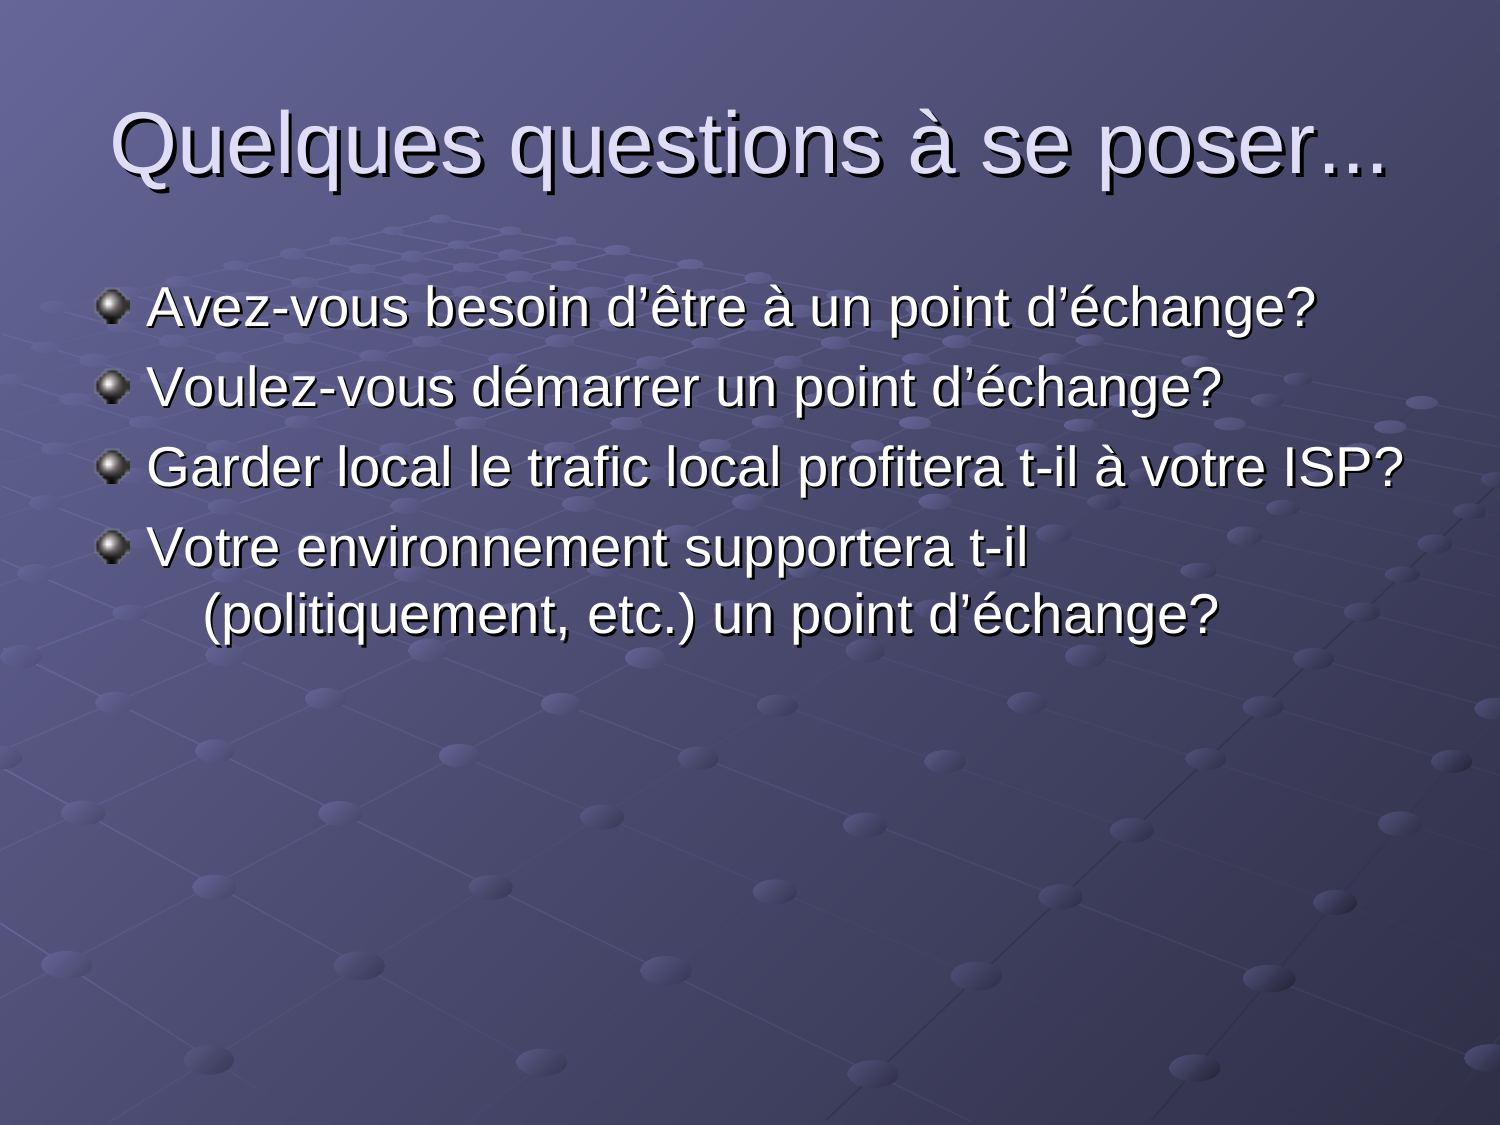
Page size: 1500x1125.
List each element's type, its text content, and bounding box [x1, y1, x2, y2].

title Quelques questions à se poser... [75, 45, 1426, 233]
list Avez-vous besoin d’être à un point d’échange? Voulez-vous démarrer un point d’échange? Garder local le trafic local profitera t-il à votre ISP? Votre environnement supportera t-il (politiquement, etc.) un point d’échange? [75, 262, 1426, 1007]
